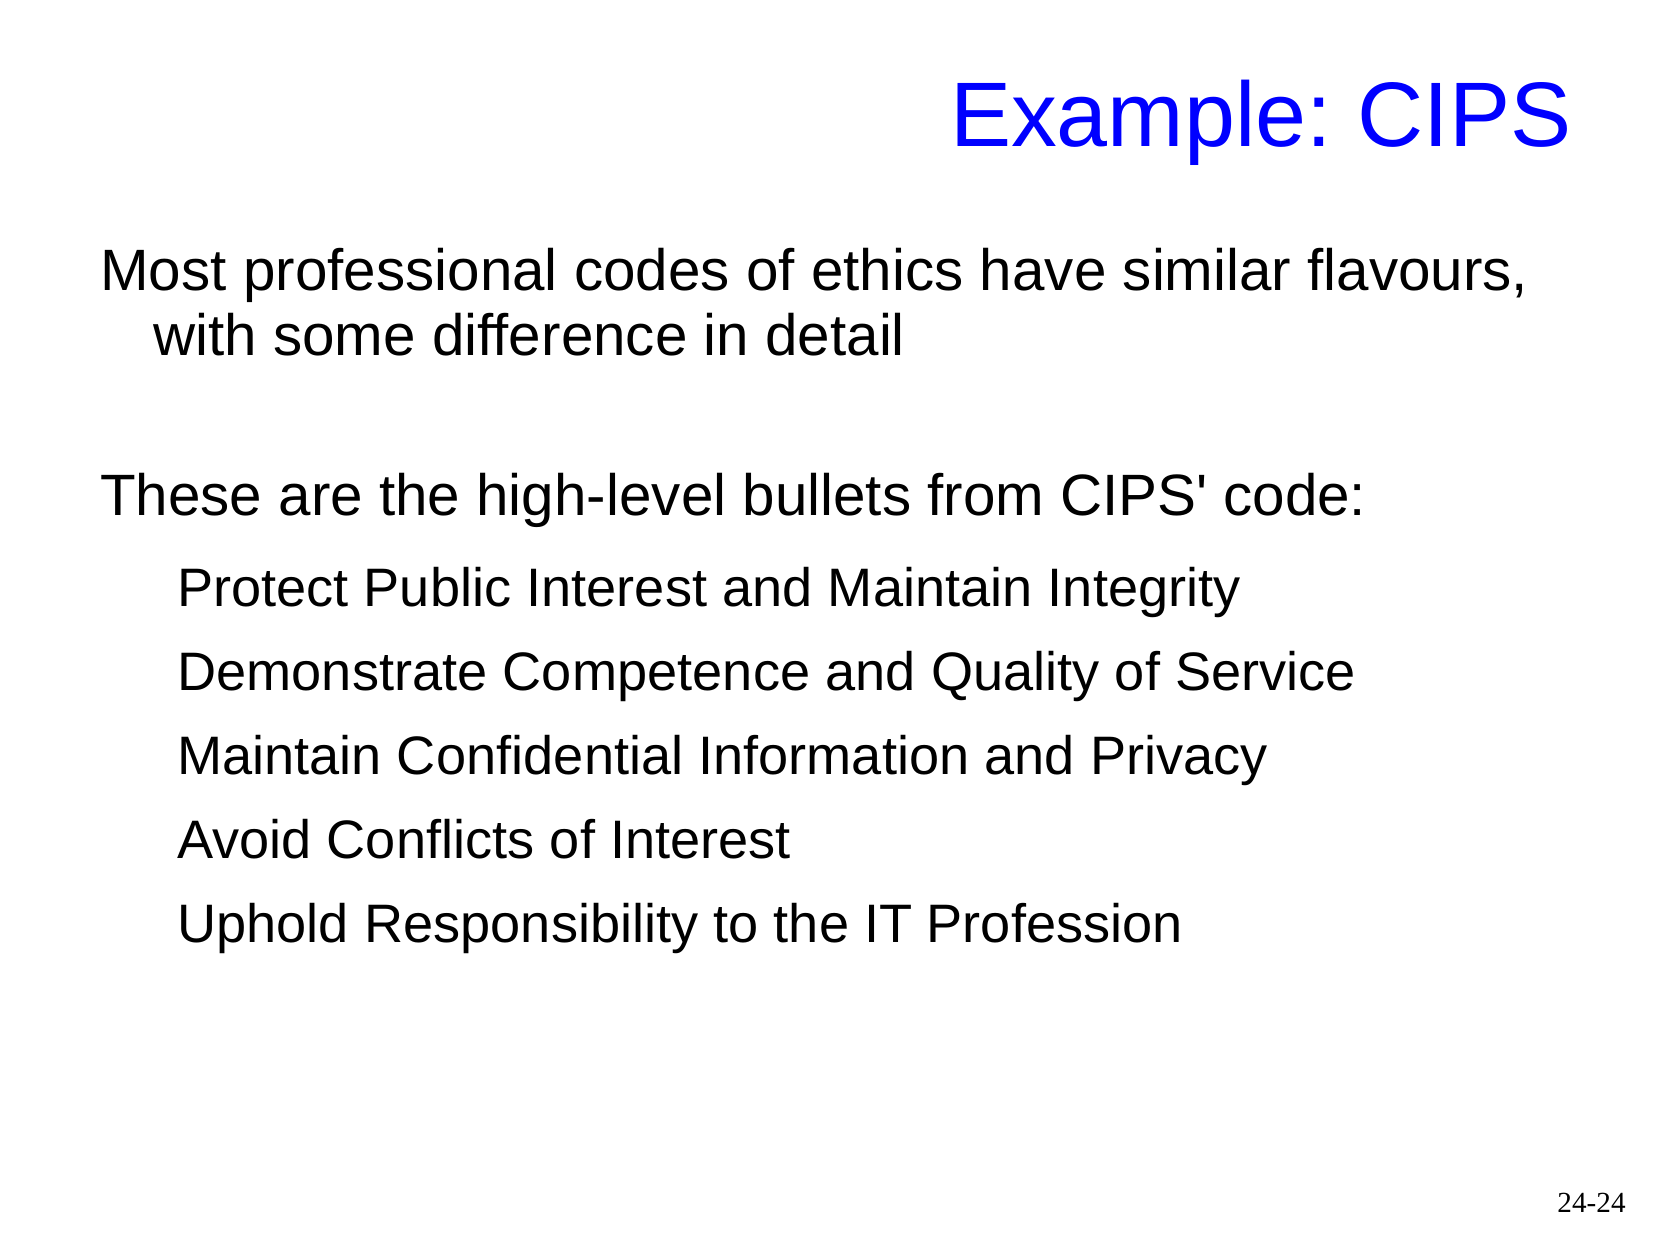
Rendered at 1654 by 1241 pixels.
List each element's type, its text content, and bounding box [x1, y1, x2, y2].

list Most professional codes of ethics have similar flavours, with some difference in detail These are the high-level bullets from CIPS' code: Protect Public Interest and Maintain Integrity Demonstrate Competence and Quality of Service Maintain Confidential Information and Privacy Avoid Conflicts of Interest Uphold Responsibility to the IT Profession [82, 237, 1571, 1156]
title Example: CIPS [84, 18, 1573, 211]
